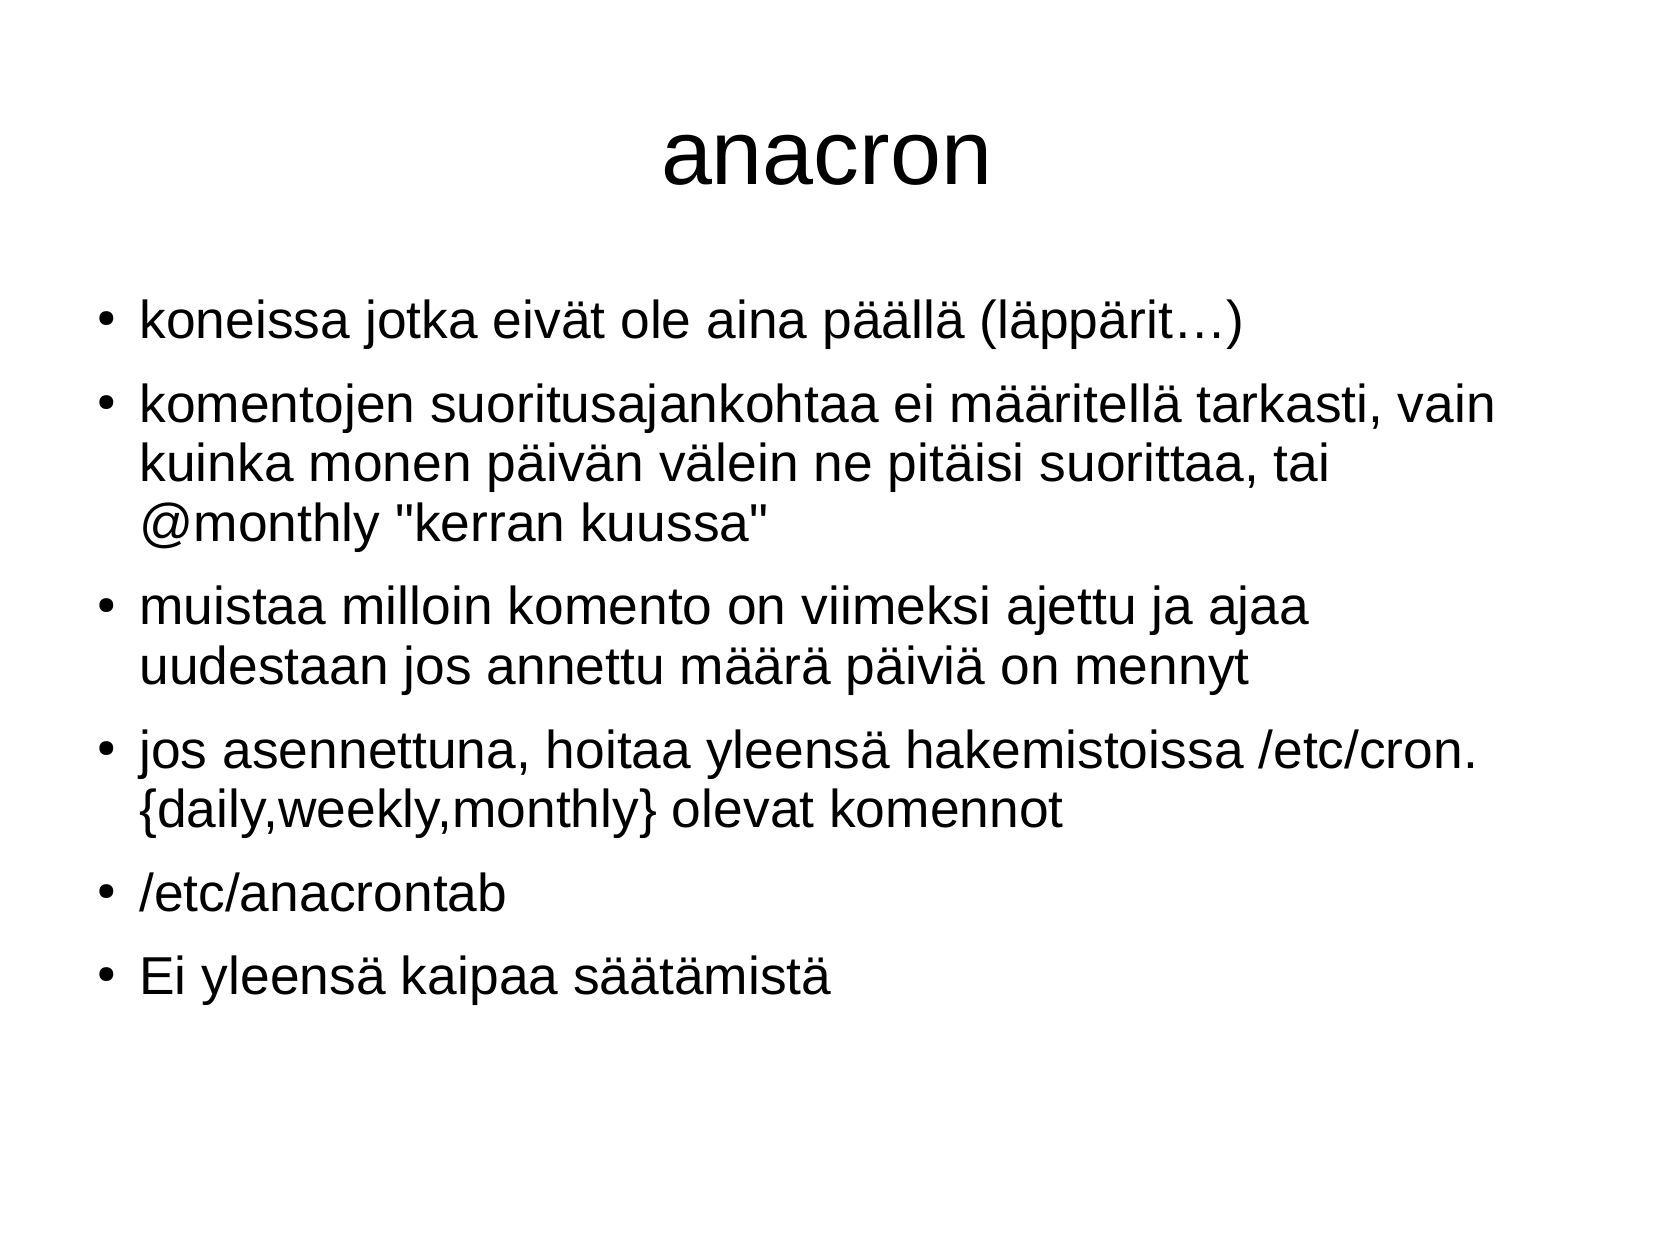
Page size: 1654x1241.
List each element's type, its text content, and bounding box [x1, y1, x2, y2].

title anacron [82, 49, 1571, 257]
list koneissa jotka eivät ole aina päällä (läppärit…) komentojen suoritusajankohtaa ei määritellä tarkasti, vain kuinka monen päivän välein ne pitäisi suorittaa, tai @monthly "kerran kuussa" muistaa milloin komento on viimeksi ajettu ja ajaa uudestaan jos annettu määrä päiviä on mennyt jos asennettuna, hoitaa yleensä hakemistoissa /etc/cron.{daily,weekly,monthly} olevat komennot /etc/anacrontab Ei yleensä kaipaa säätämistä [82, 290, 1571, 1010]
